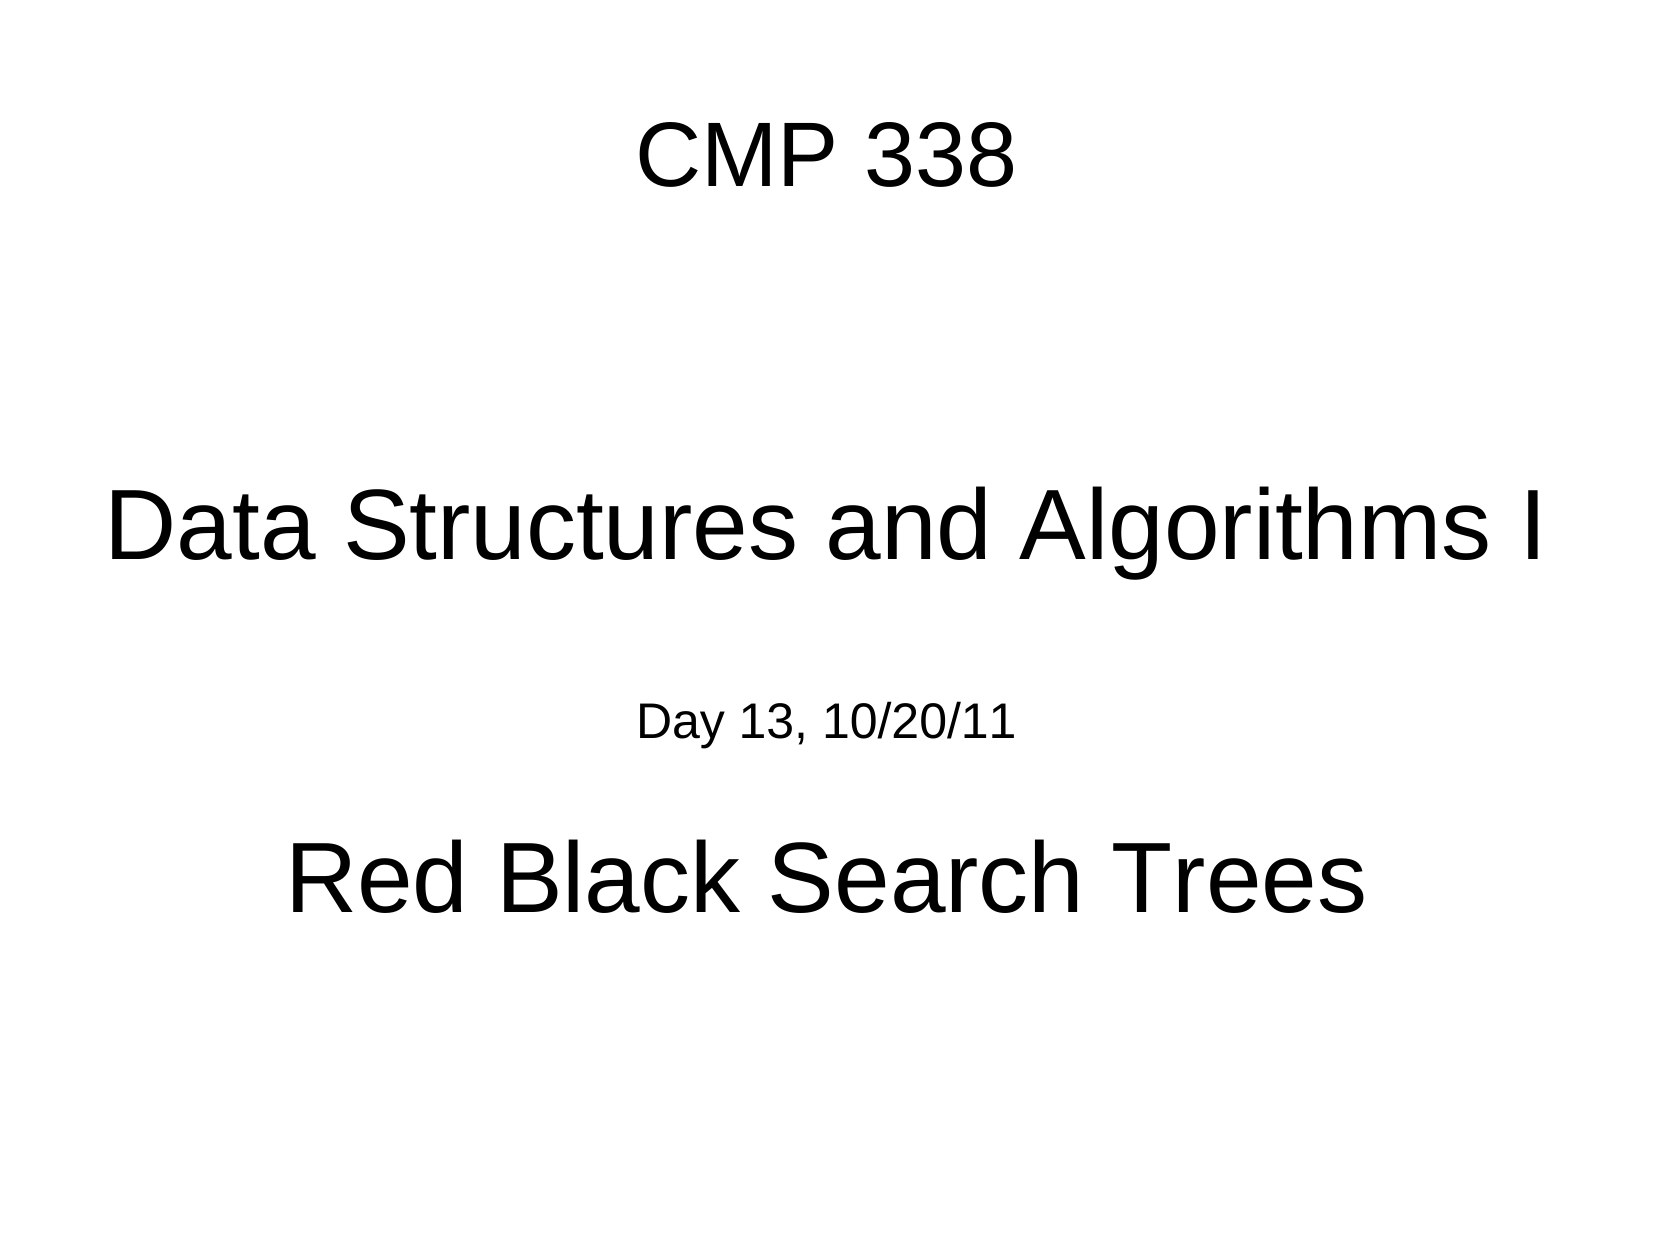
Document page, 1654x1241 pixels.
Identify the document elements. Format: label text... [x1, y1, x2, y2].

title CMP 338 [82, 49, 1571, 257]
subtitle Data Structures and Algorithms I Day 13, 10/20/11 Red Black Search Trees [82, 290, 1571, 1109]
